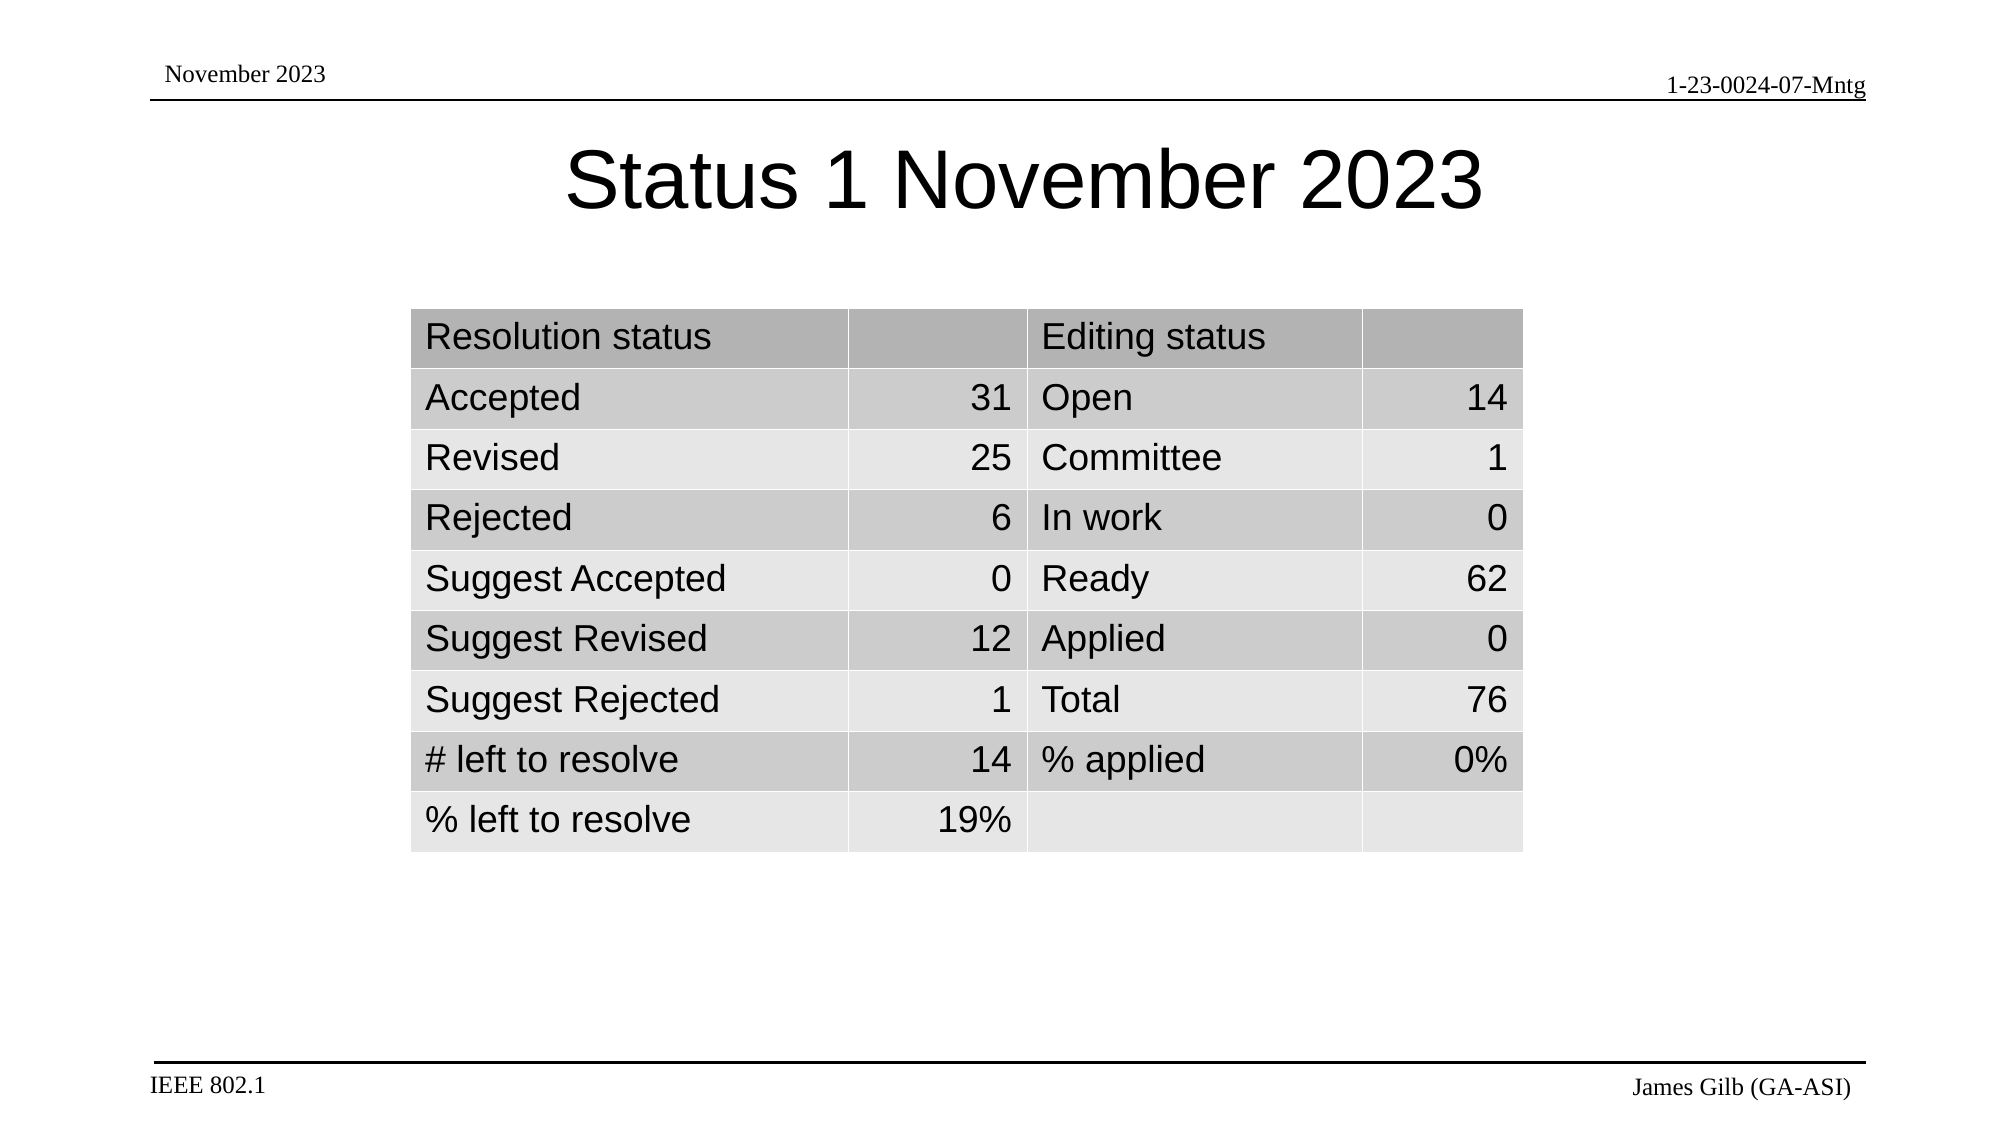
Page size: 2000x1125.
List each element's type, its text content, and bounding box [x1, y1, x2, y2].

table_cell Suggest Accepted [411, 551, 848, 610]
table_cell 62 [1363, 551, 1523, 610]
table_cell Open [1028, 369, 1362, 429]
table_cell 14 [849, 732, 1027, 791]
table_cell Committee [1028, 430, 1362, 489]
table_cell 1 [1363, 430, 1523, 489]
table_cell [1028, 792, 1362, 852]
table_cell 12 [849, 611, 1027, 670]
table_cell In work [1028, 490, 1362, 550]
table_cell Total [1028, 671, 1362, 731]
table_header [1363, 309, 1523, 368]
table_cell % left to resolve [411, 792, 848, 852]
table_header Resolution status [411, 309, 848, 368]
table_cell 0 [849, 551, 1027, 610]
table_cell 25 [849, 430, 1027, 489]
table_cell 1 [849, 671, 1027, 731]
table_cell 14 [1363, 369, 1523, 429]
table_header [849, 309, 1027, 368]
table_cell Ready [1028, 551, 1362, 610]
table_cell % applied [1028, 732, 1362, 791]
table_cell 31 [849, 369, 1027, 429]
table_cell Suggest Revised [411, 611, 848, 670]
table_cell 0 [1363, 490, 1523, 550]
table_cell 19% [849, 792, 1027, 852]
table_cell Revised [411, 430, 848, 489]
table_cell 0% [1363, 732, 1523, 791]
table_cell 0 [1363, 611, 1523, 670]
table_cell 6 [849, 490, 1027, 550]
table_cell [1363, 792, 1523, 852]
table_cell Rejected [411, 490, 848, 550]
title Status 1 November 2023 [149, 112, 1900, 238]
table_cell Suggest Rejected [411, 671, 848, 731]
table_cell Accepted [411, 369, 848, 429]
table_cell # left to resolve [411, 732, 848, 791]
table_cell 76 [1363, 671, 1523, 731]
table_header Editing status [1028, 309, 1362, 368]
table_cell Applied [1028, 611, 1362, 670]
